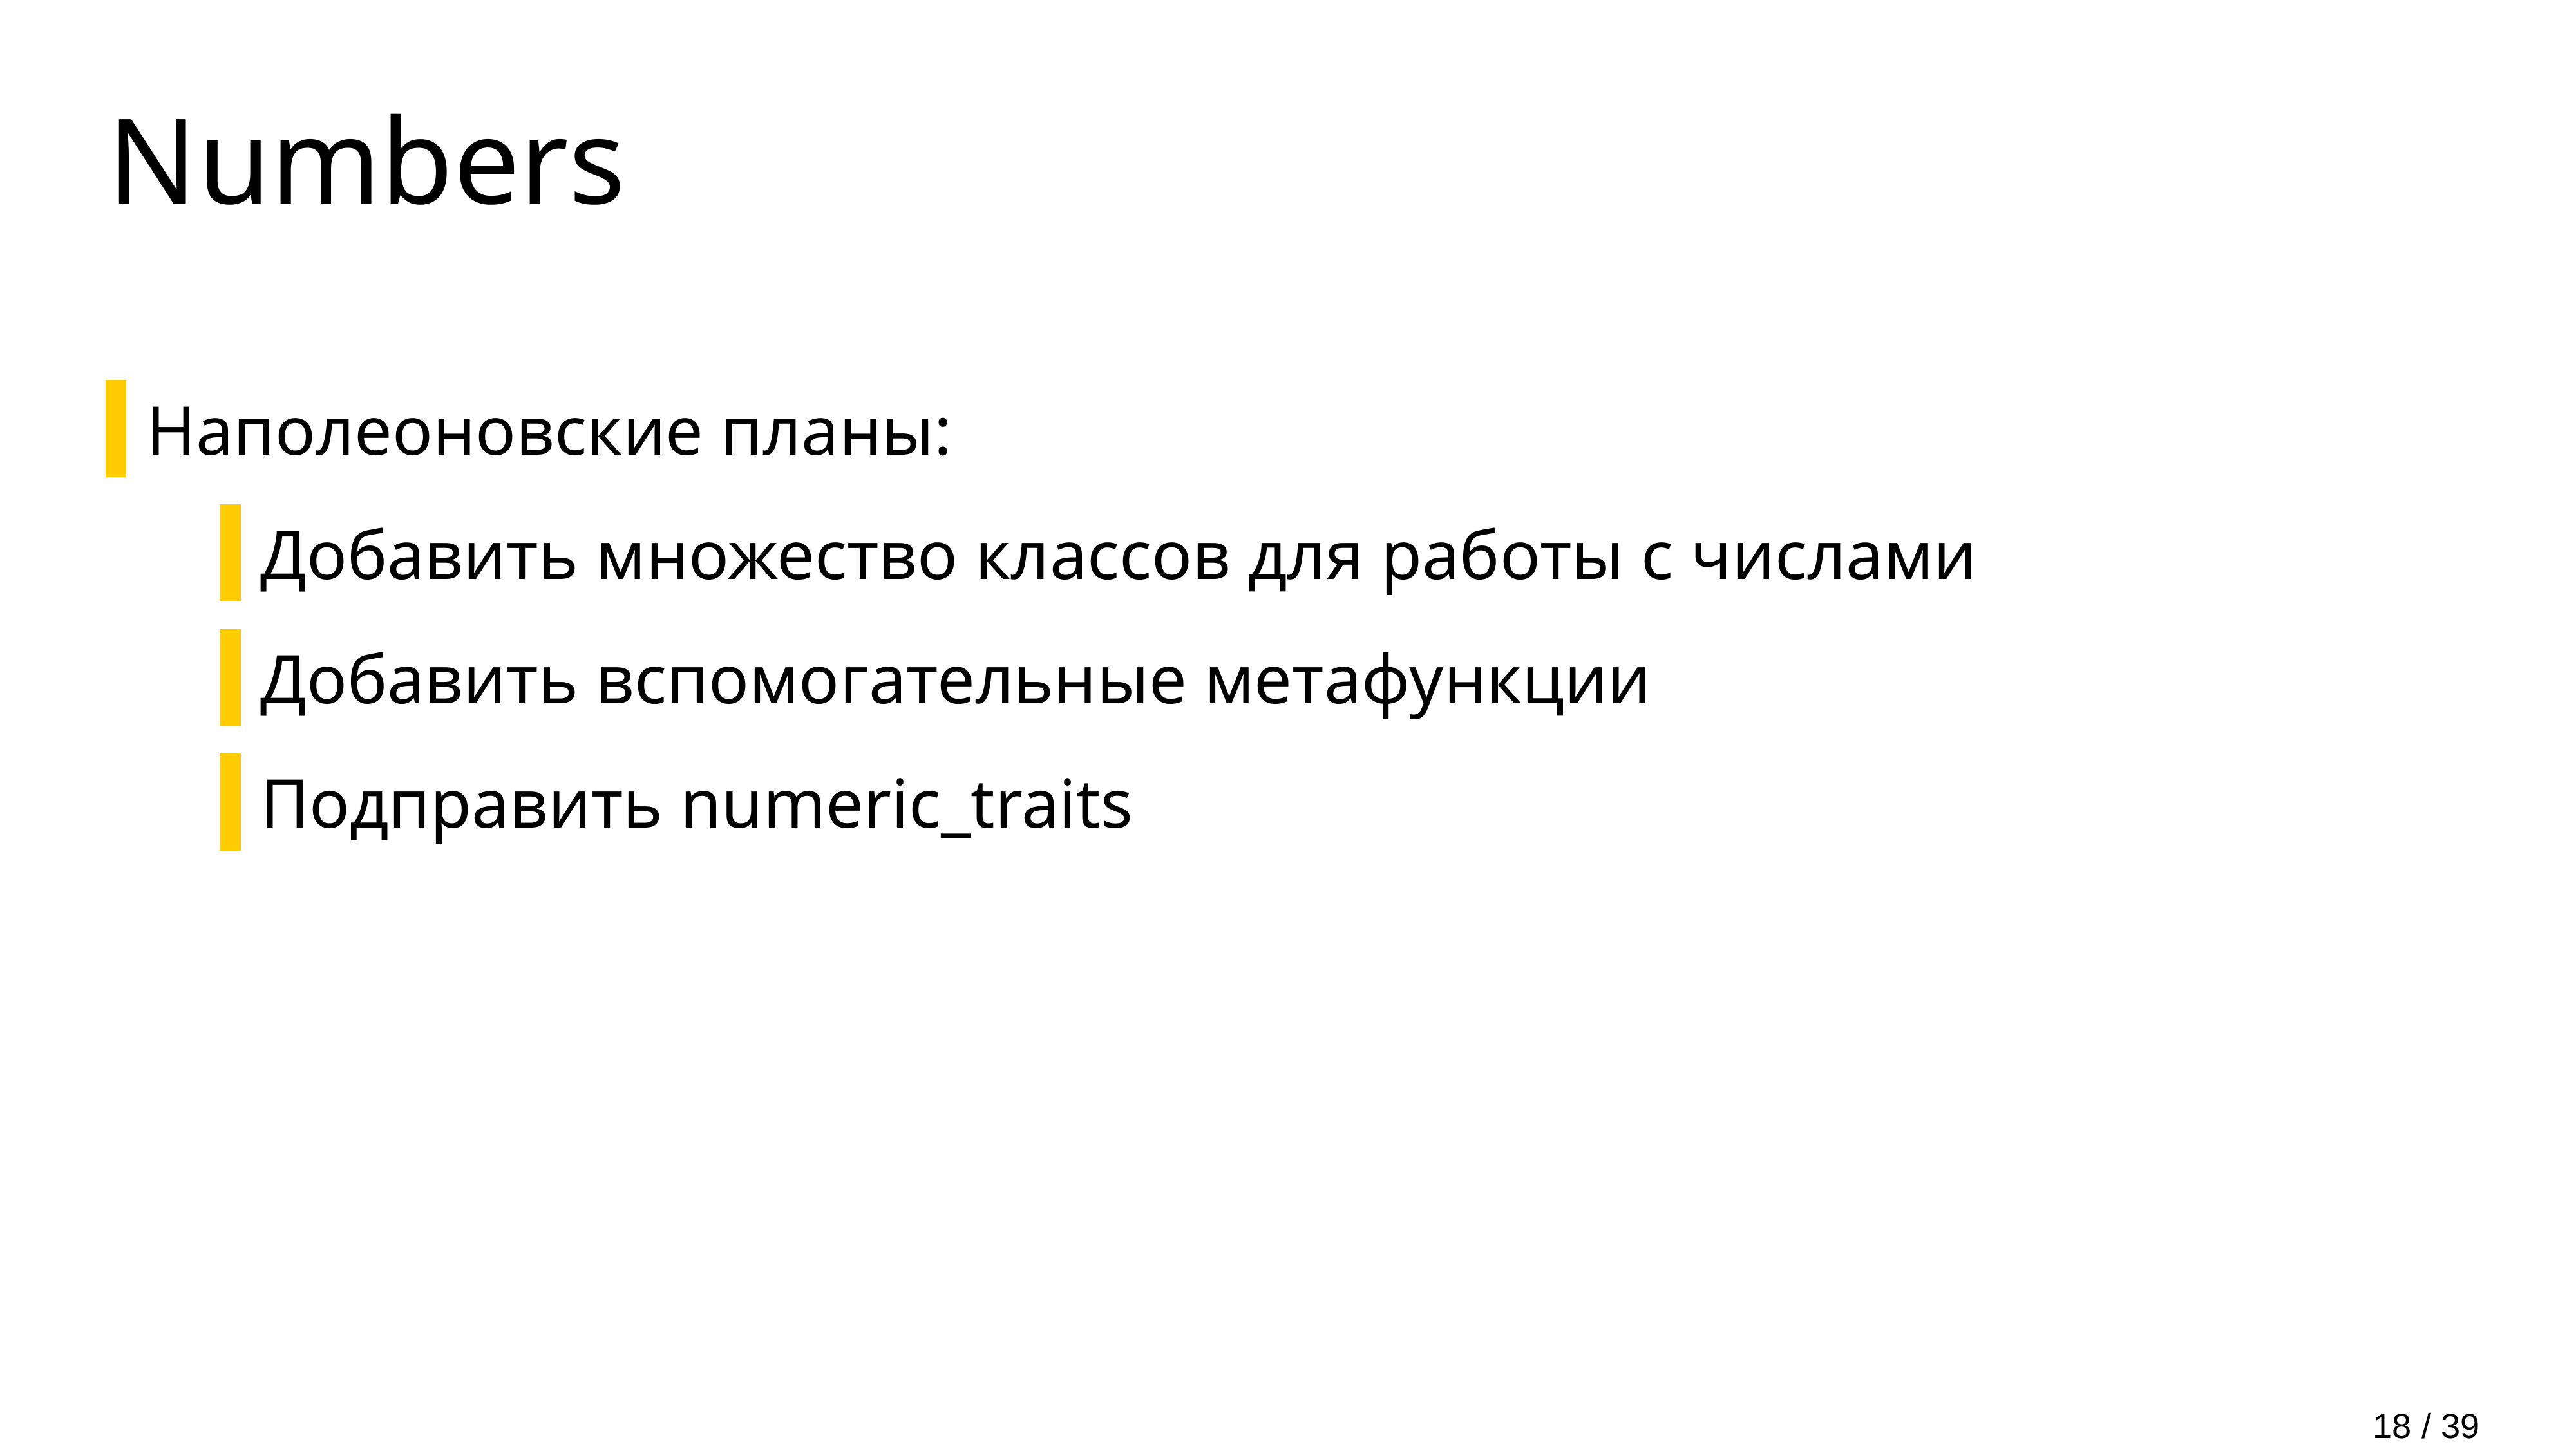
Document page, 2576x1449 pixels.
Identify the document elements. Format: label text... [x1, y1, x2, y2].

text_box <number> / 39 [2363, 1402, 2576, 1449]
title Numbers [108, 80, 2468, 242]
text_box Наполеоновские планы: Добавить множество классов для работы с числами Добавить вспомогательные метафункции Подправить numeric_traits [96, 364, 2512, 1419]
